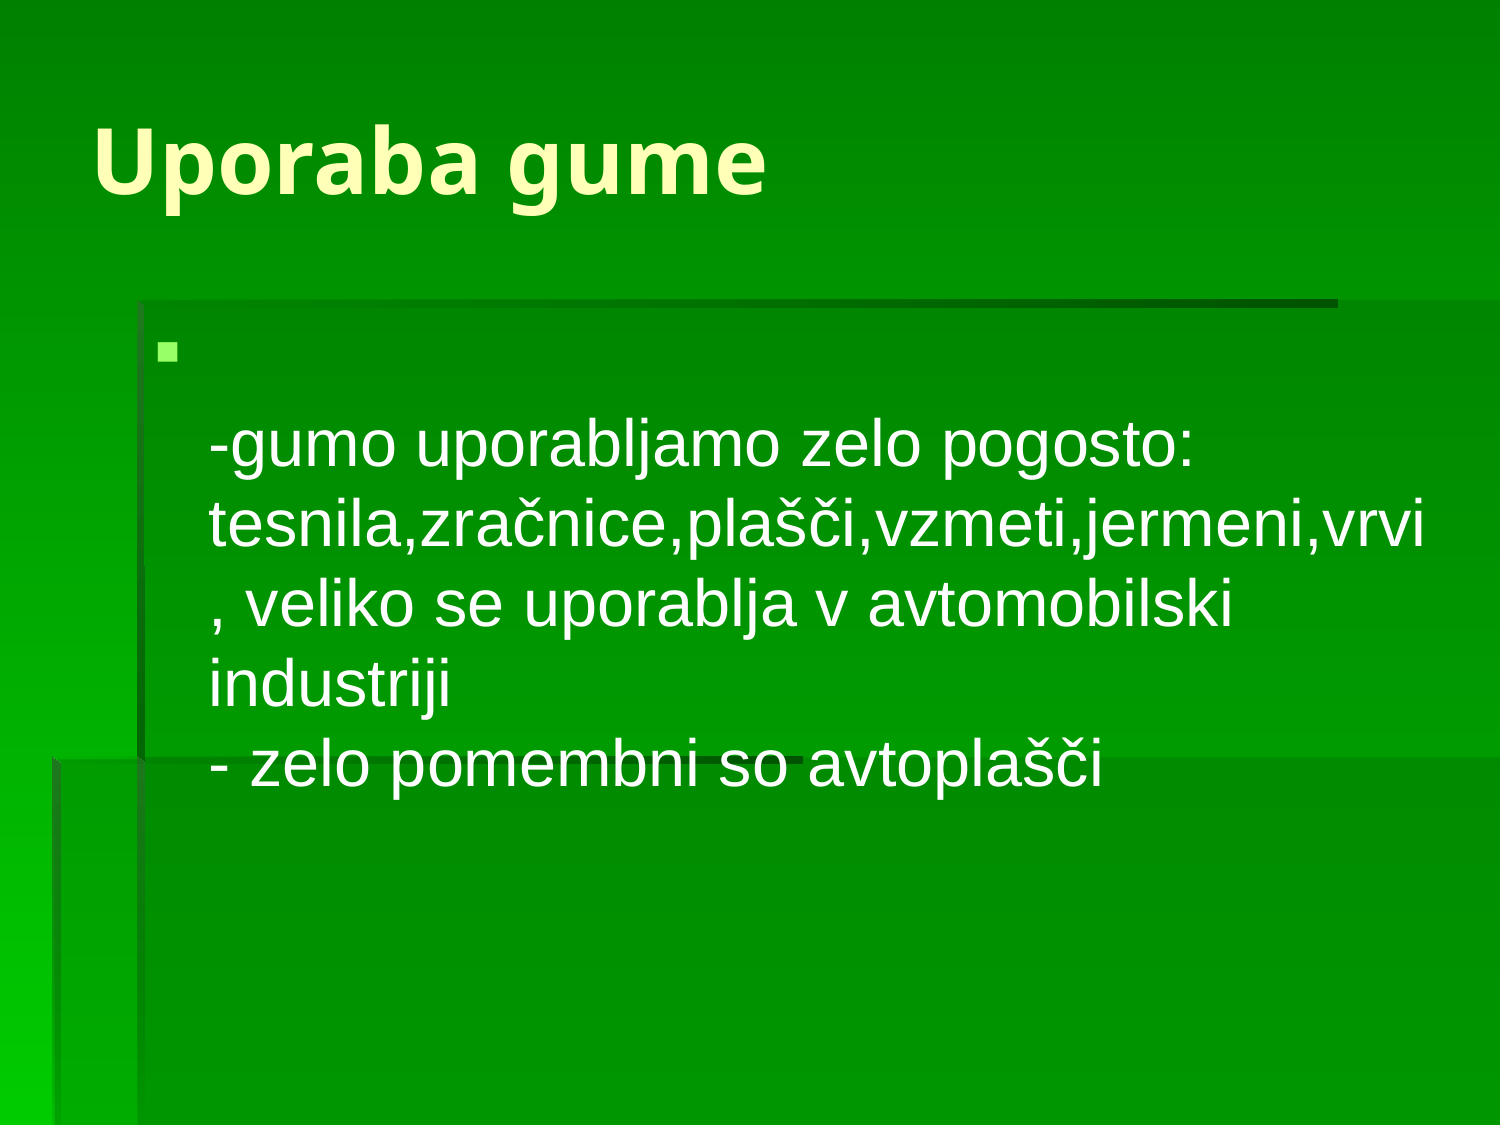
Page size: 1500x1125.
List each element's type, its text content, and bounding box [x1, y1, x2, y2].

list -gumo uporabljamo zelo pogosto: tesnila,zračnice,plašči,vzmeti,jermeni,vrvi, veliko se uporablja v avtomobilski industriji - zelo pomembni so avtoplašči [137, 312, 1451, 1000]
title Uporaba gume [75, 40, 1451, 275]
